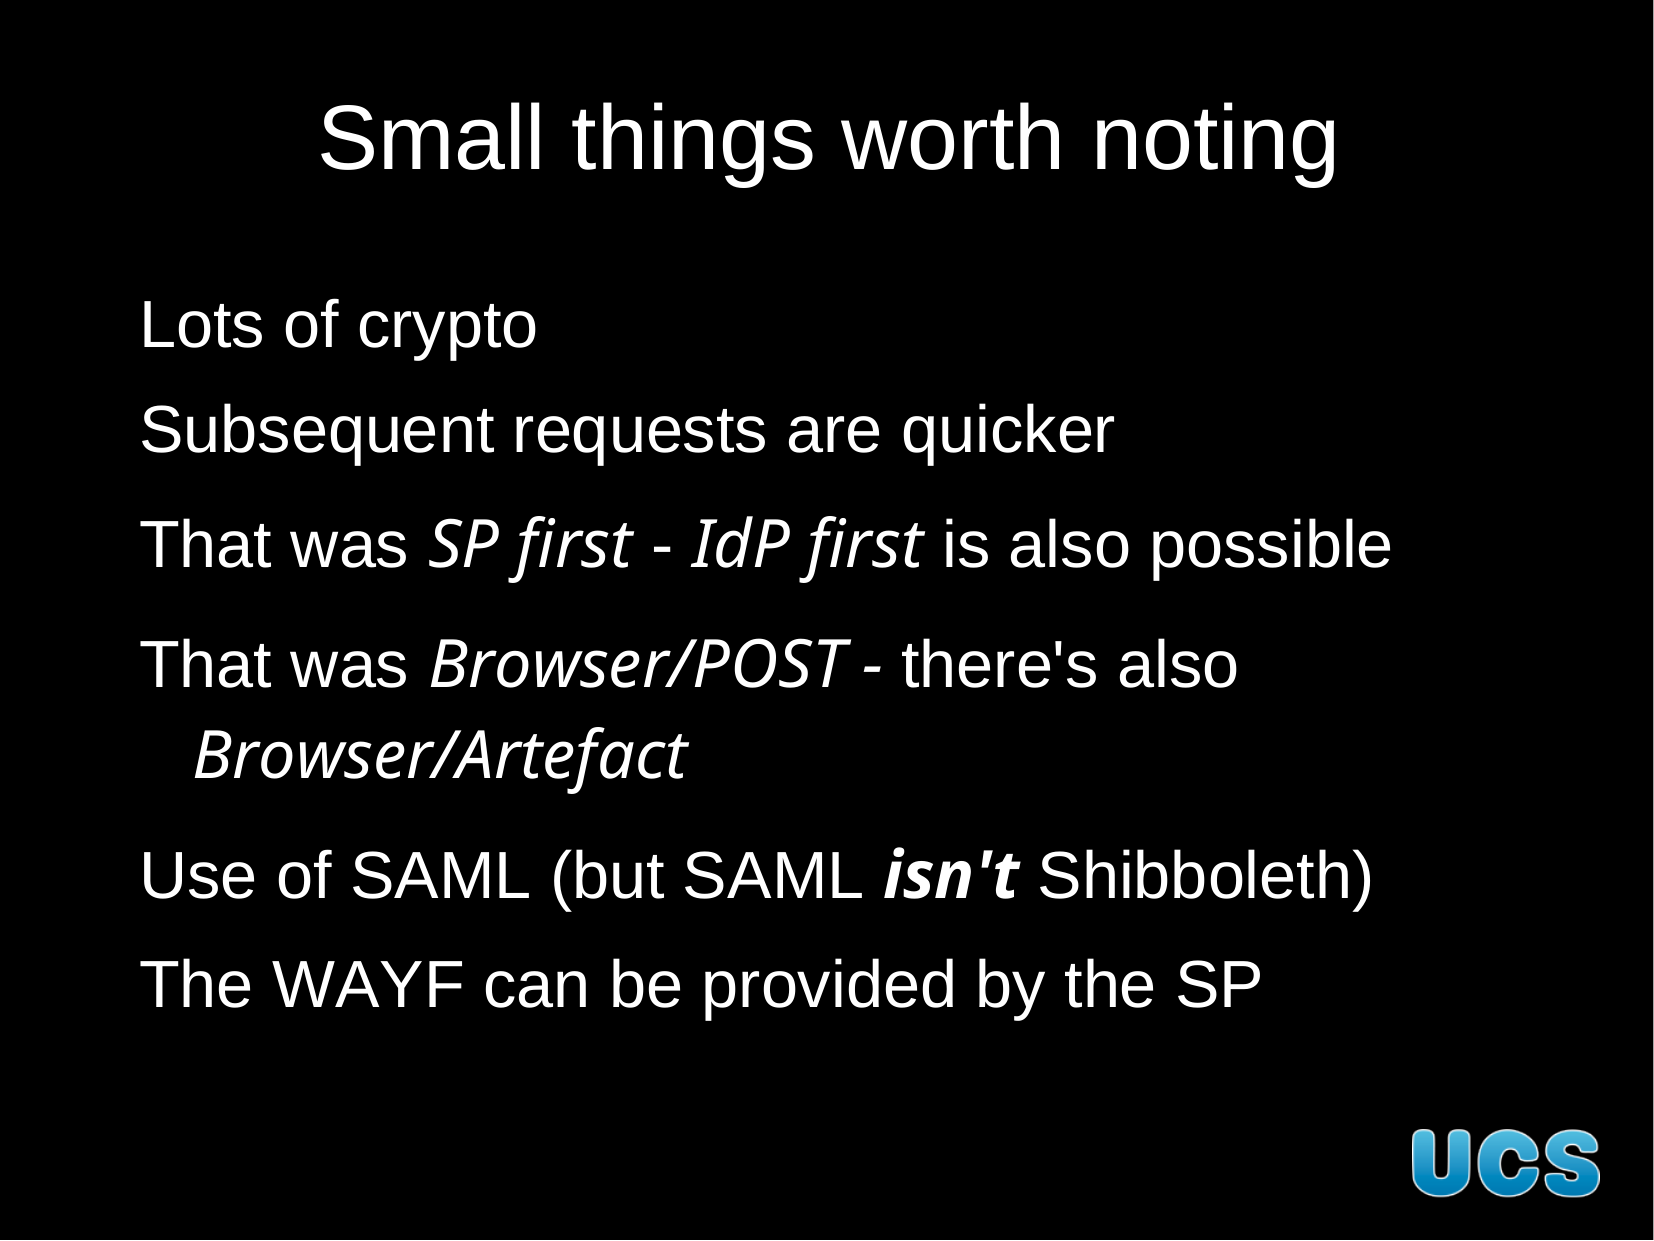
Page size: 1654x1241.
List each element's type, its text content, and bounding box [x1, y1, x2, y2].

list Lots of crypto Subsequent requests are quicker That was SP first - IdP first is also possible That was Browser/POST - there's also Browser/Artefact Use of SAML (but SAML isn't Shibboleth) The WAYF can be provided by the SP [121, 287, 1534, 1191]
title Small things worth noting [123, 34, 1536, 242]
picture [1412, 1129, 1600, 1199]
